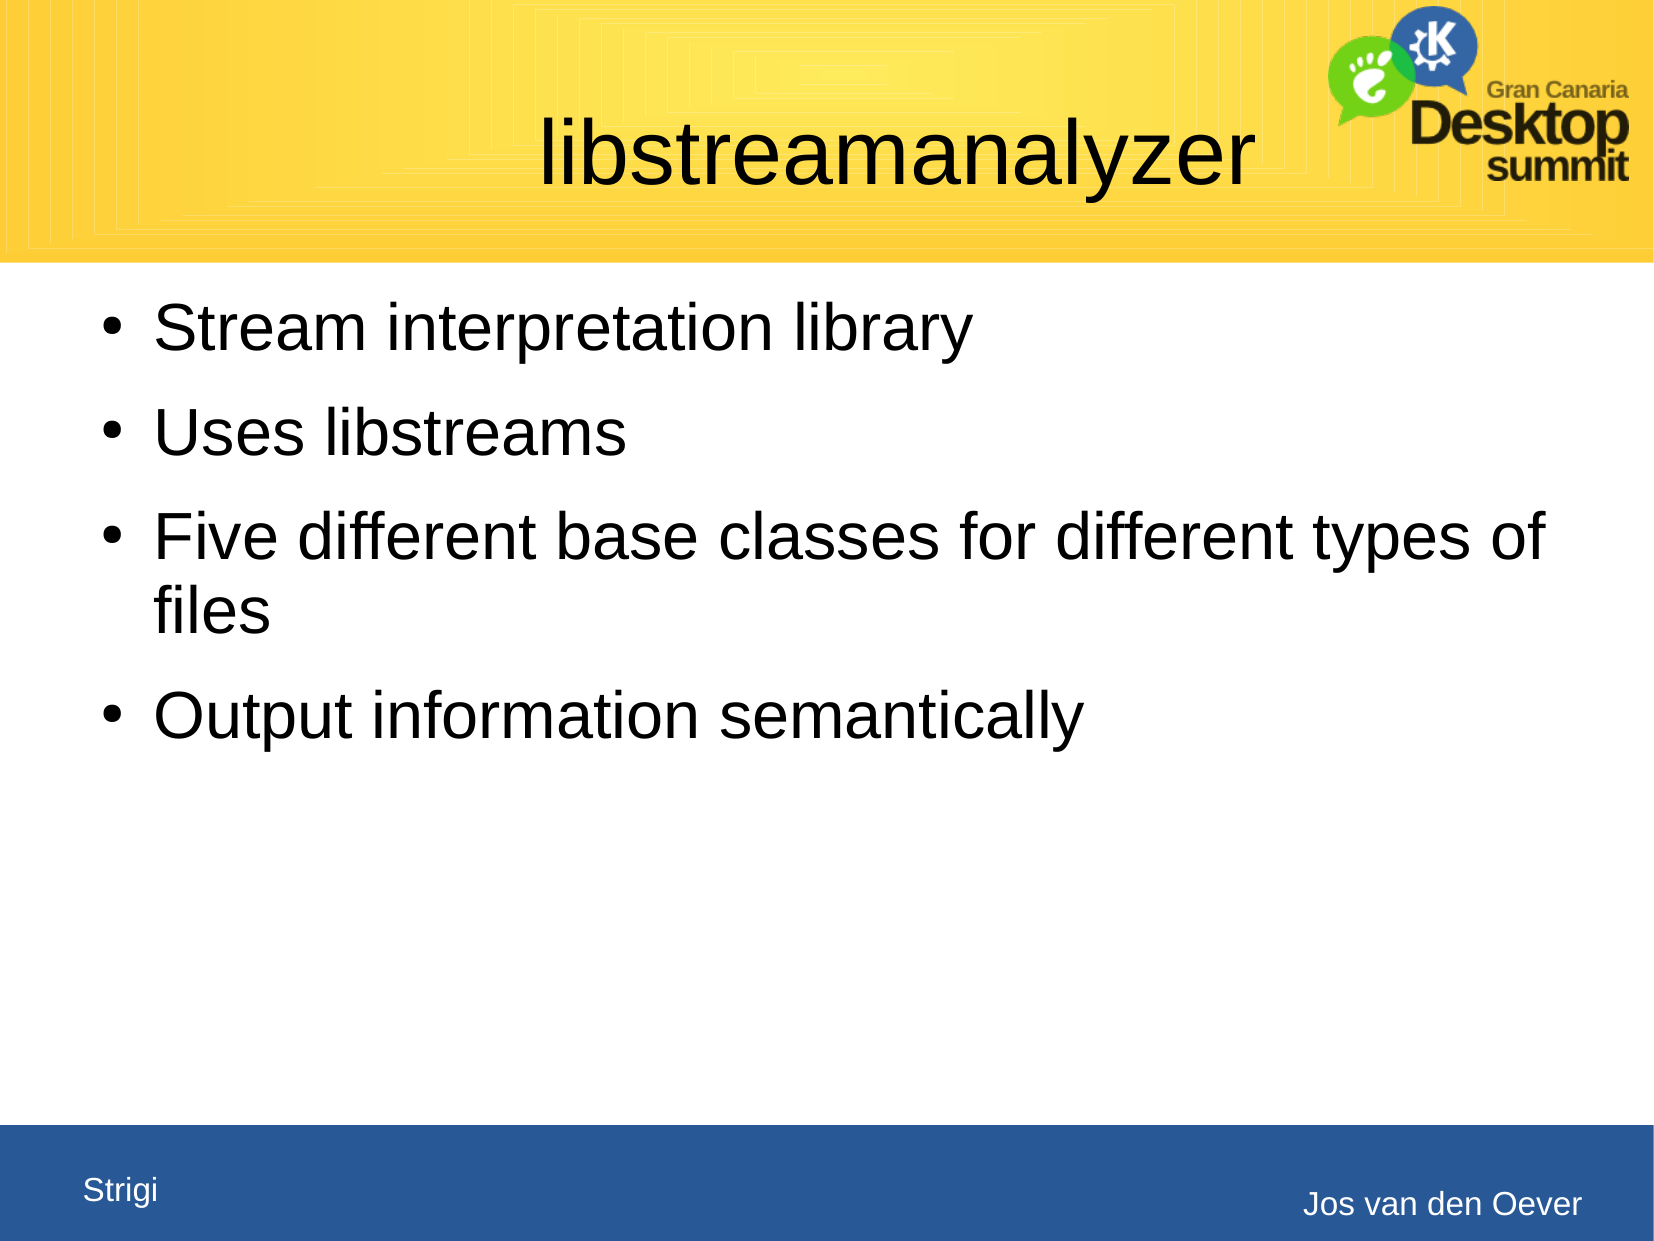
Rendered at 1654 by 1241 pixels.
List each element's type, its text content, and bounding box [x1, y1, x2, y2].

title libstreamanalyzer [225, 56, 1571, 250]
list Stream interpretation library Uses libstreams Five different base classes for different types of files Output information semantically [82, 290, 1571, 1094]
picture [1328, 6, 1629, 181]
